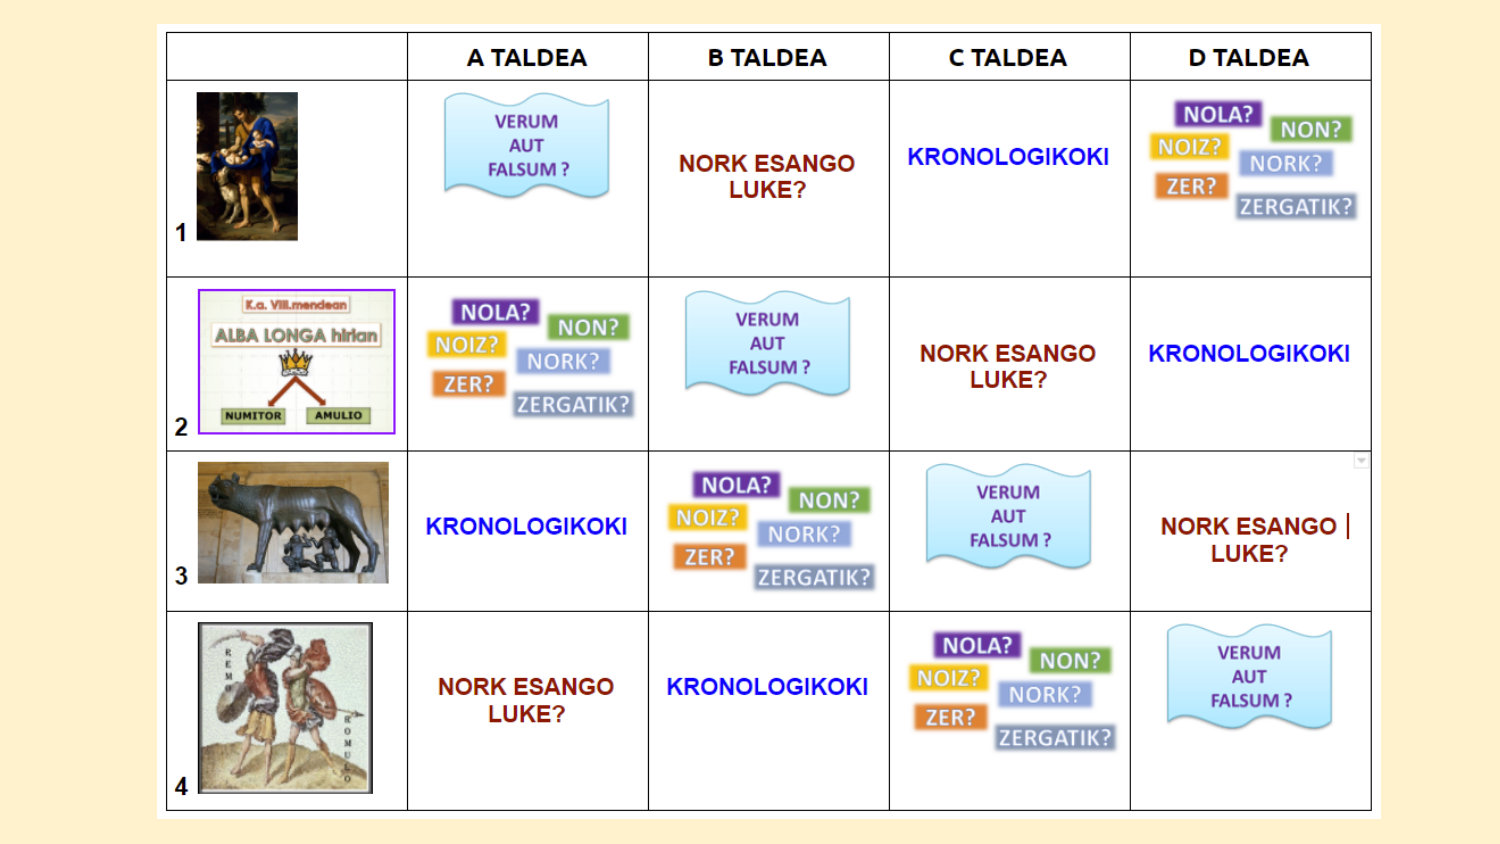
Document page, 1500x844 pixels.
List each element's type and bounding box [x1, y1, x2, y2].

picture [157, 24, 1381, 819]
